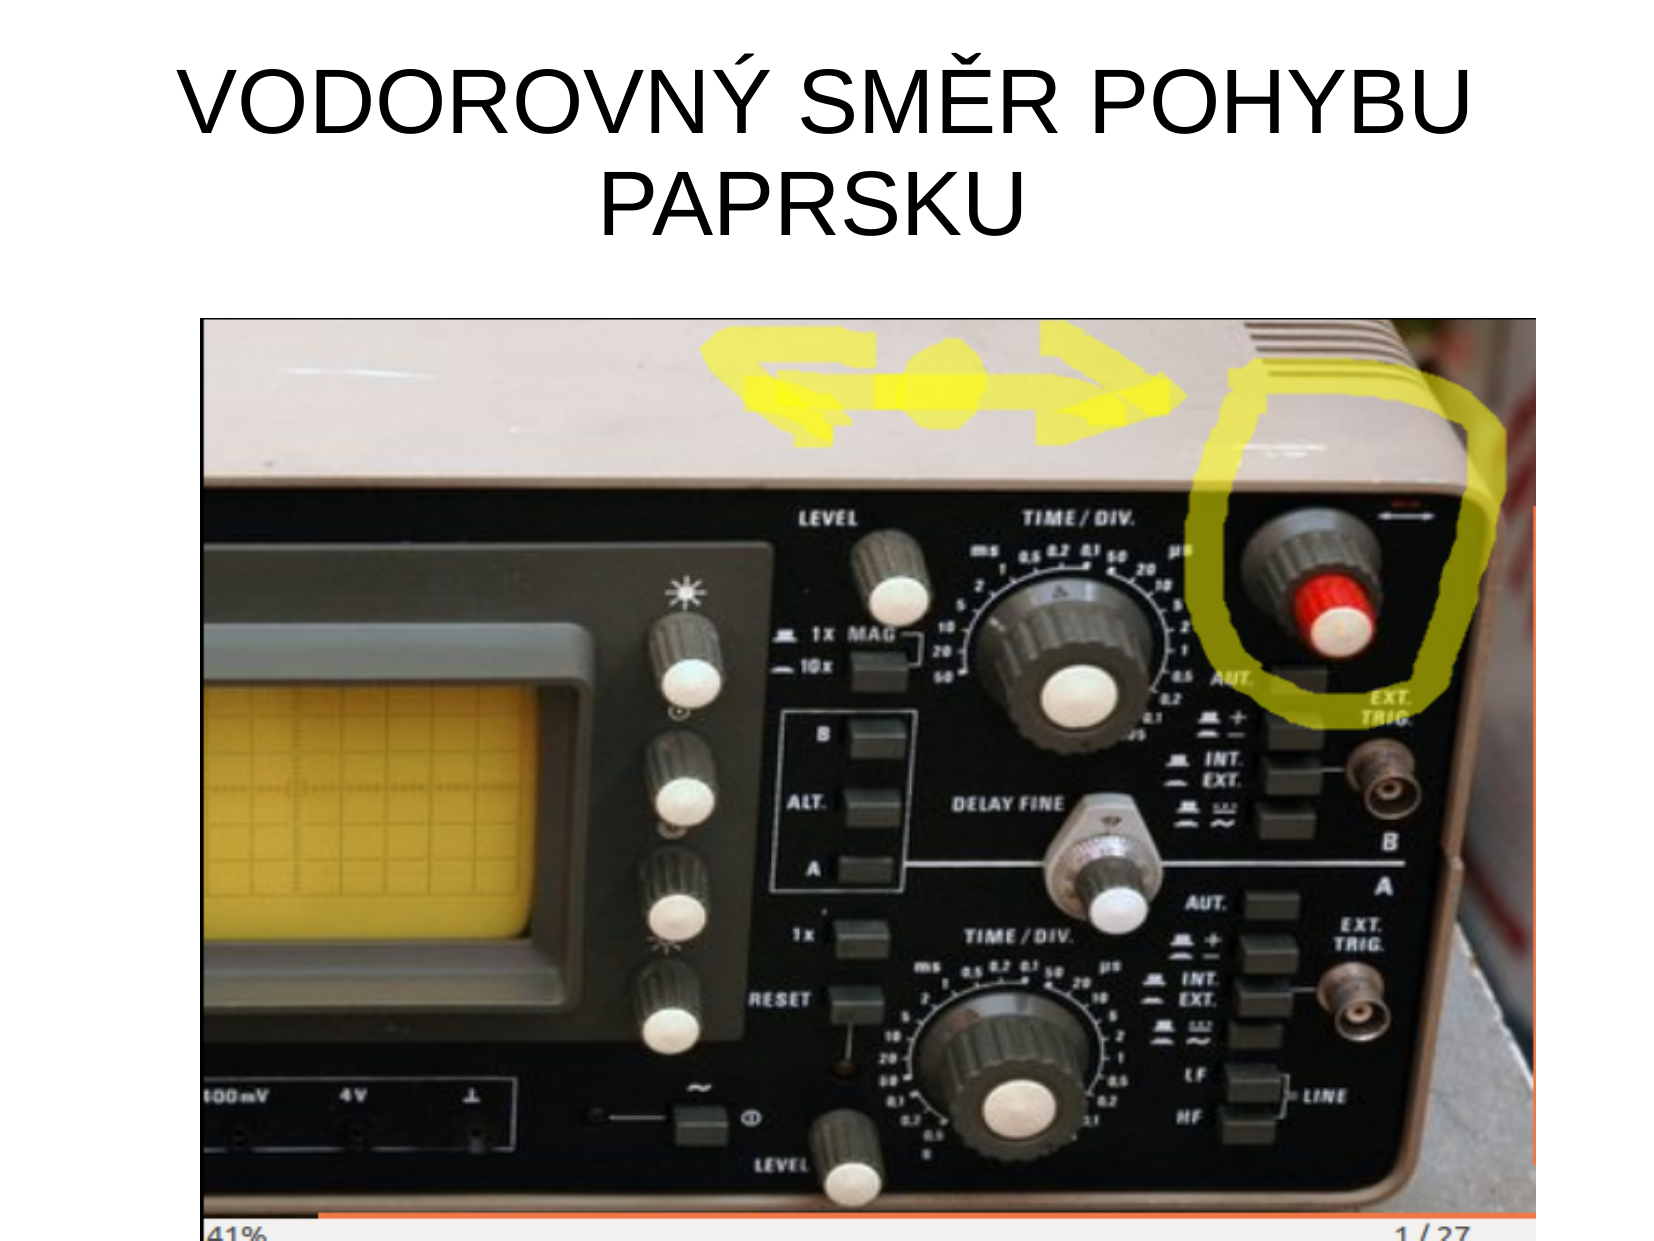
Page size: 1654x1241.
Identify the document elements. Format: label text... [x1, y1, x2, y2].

title VODOROVNÝ SMĚR POHYBU PAPRSKU [82, 49, 1571, 257]
picture [200, 318, 1536, 1241]
